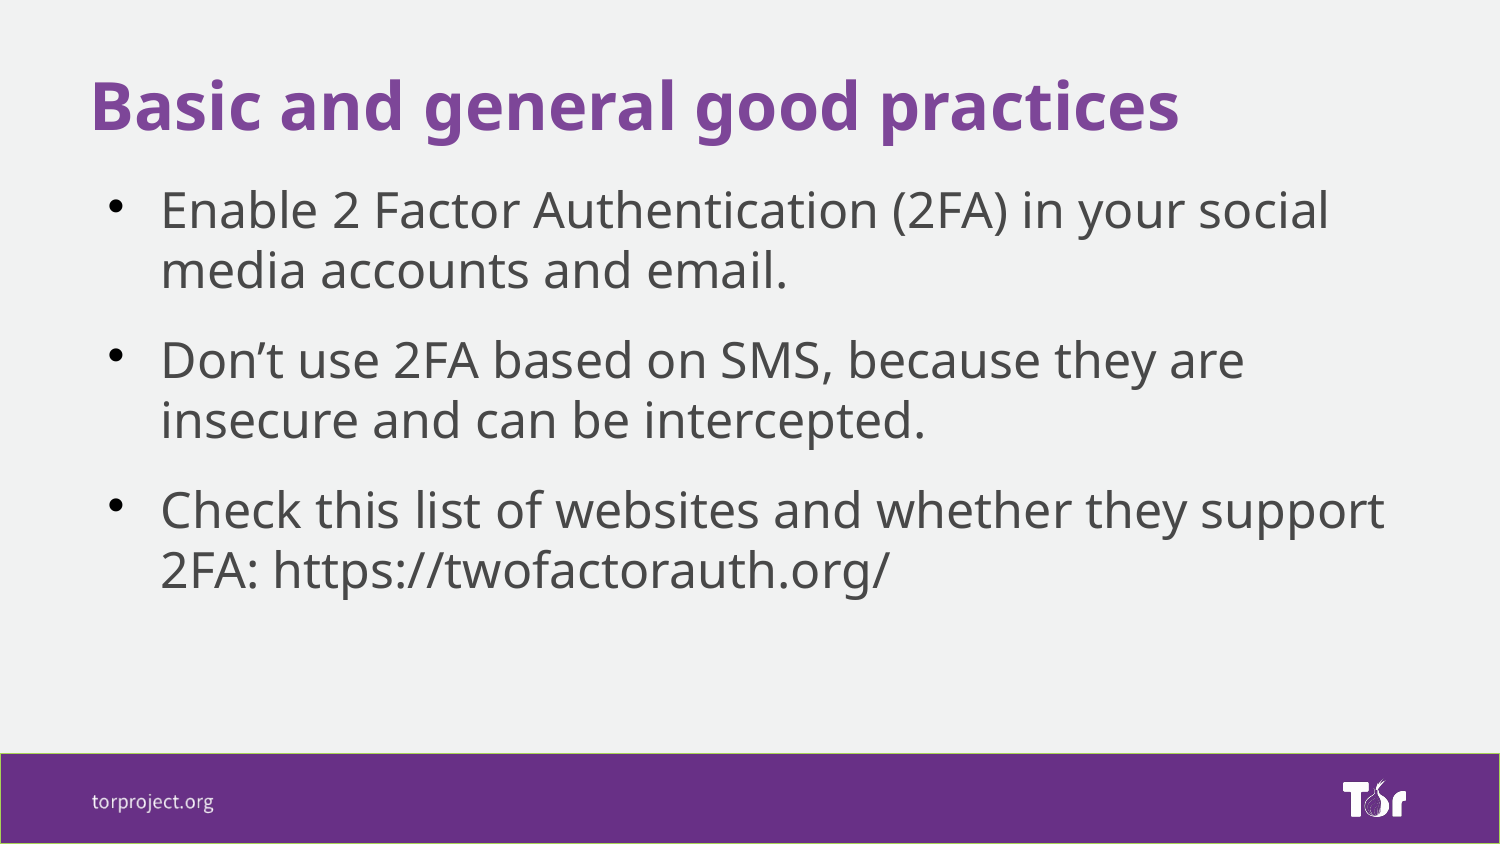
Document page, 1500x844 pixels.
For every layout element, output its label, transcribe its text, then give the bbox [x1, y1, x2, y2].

text_box Enable 2 Factor Authentication (2FA) in your social media accounts and email. Don’t use 2FA based on SMS, because they are insecure and can be intercepted. Check this list of websites and whether they support 2FA: https://twofactorauth.org/ [74, 171, 1425, 729]
picture [75, 780, 604, 821]
text_box Basic and general good practices [74, 33, 1425, 171]
picture [1343, 778, 1406, 817]
